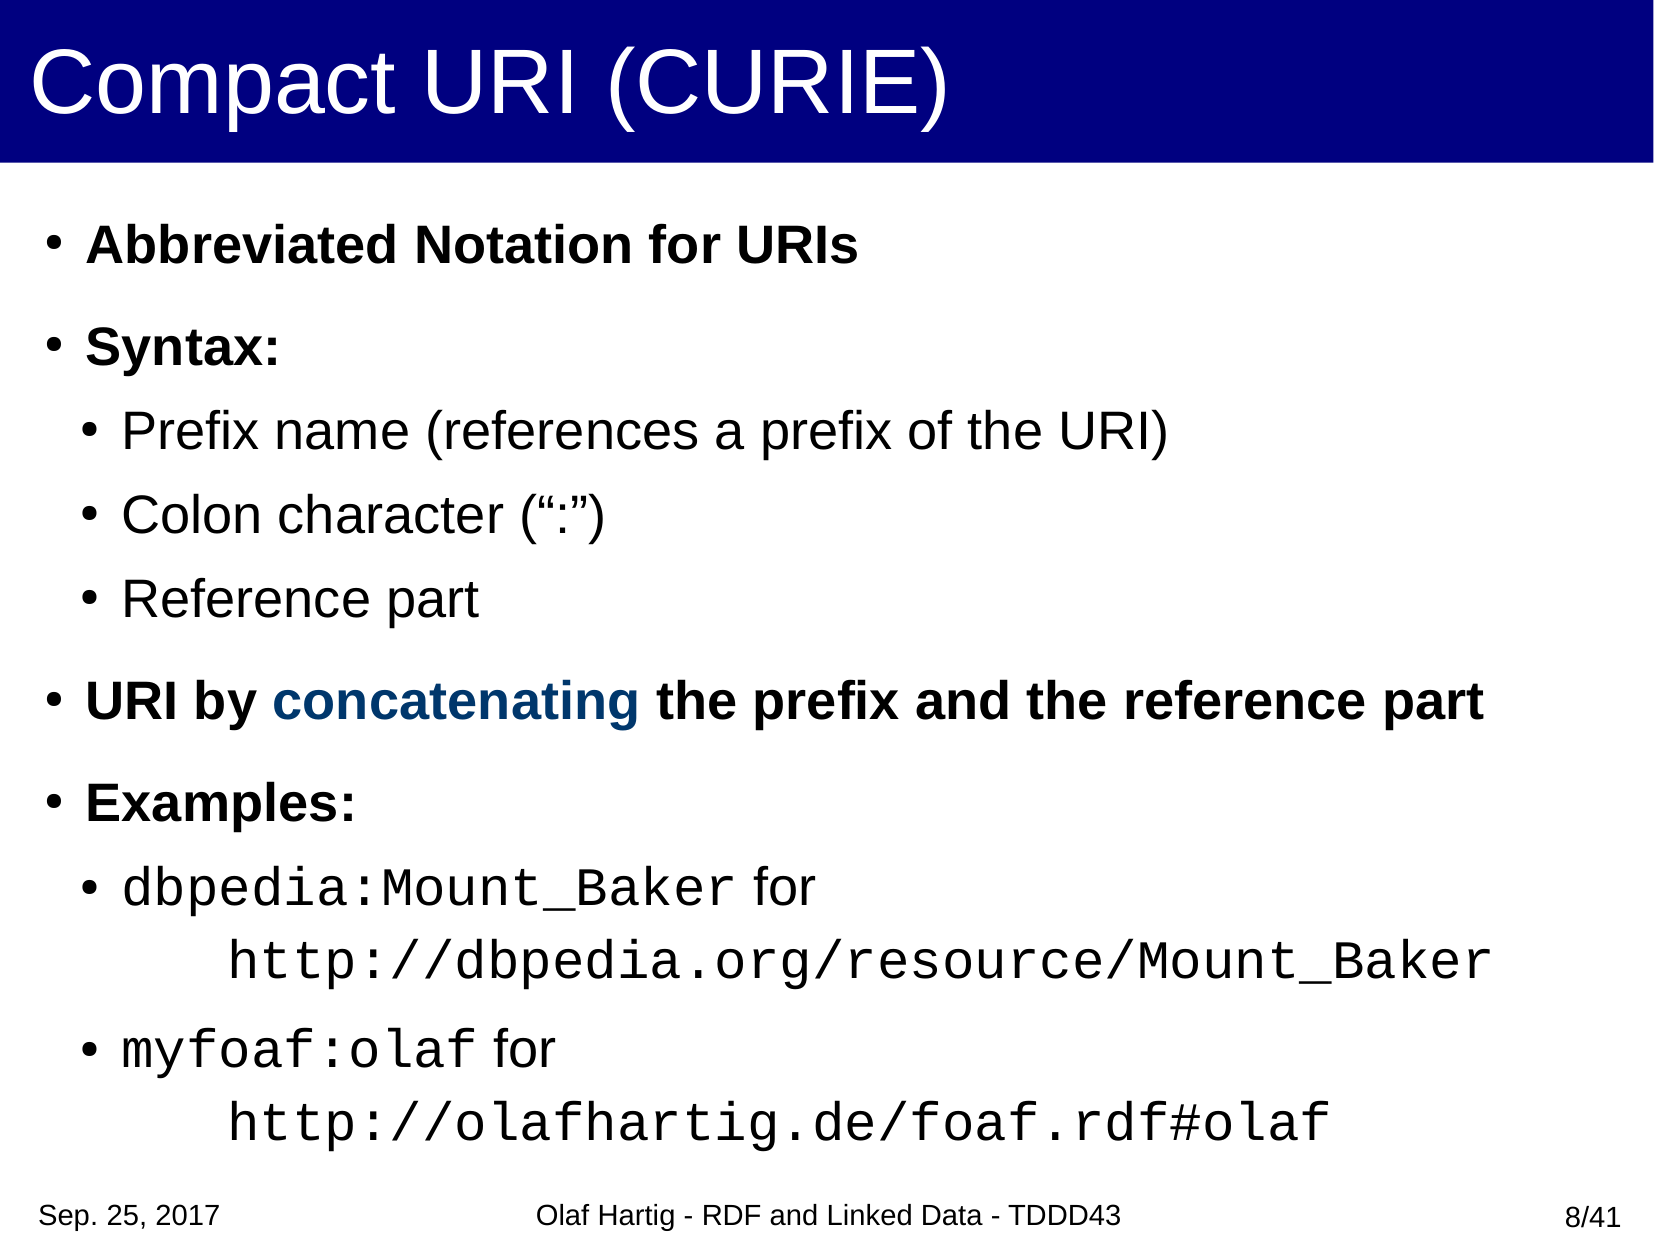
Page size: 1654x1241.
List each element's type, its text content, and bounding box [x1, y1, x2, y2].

text_box Abbreviated Notation for URIs Syntax: Prefix name (references a prefix of the URI) Colon character (“:”) Reference part URI by concatenating the prefix and the reference part Examples: dbpedia:Mount_Baker for http://dbpedia.org/resource/Mount_Baker myfoaf:olaf for http://olafhartig.de/foaf.rdf#olaf [29, 206, 1625, 1165]
title Compact URI (CURIE) [0, 0, 1654, 163]
